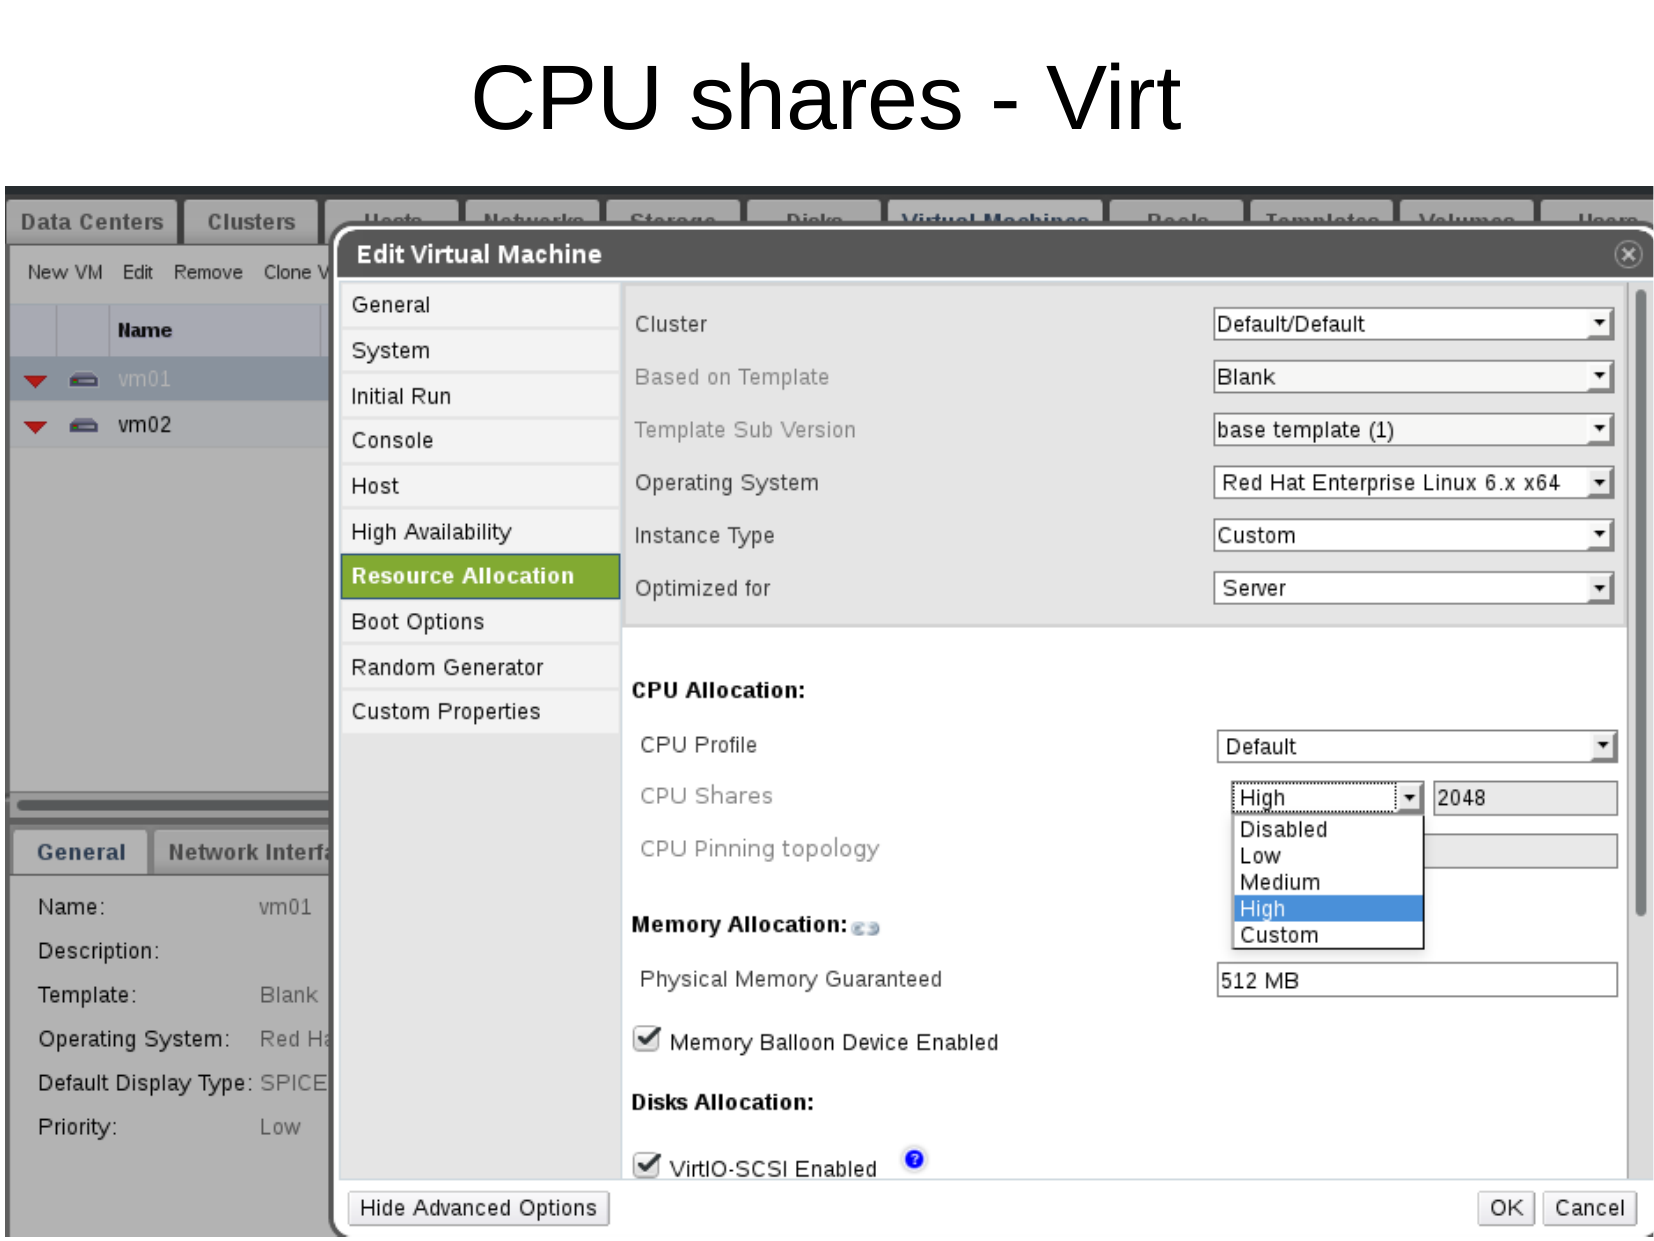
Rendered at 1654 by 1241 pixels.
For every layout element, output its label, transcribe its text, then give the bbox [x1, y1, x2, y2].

picture [5, 186, 1654, 1237]
title CPU shares - Virt [82, 22, 1571, 174]
